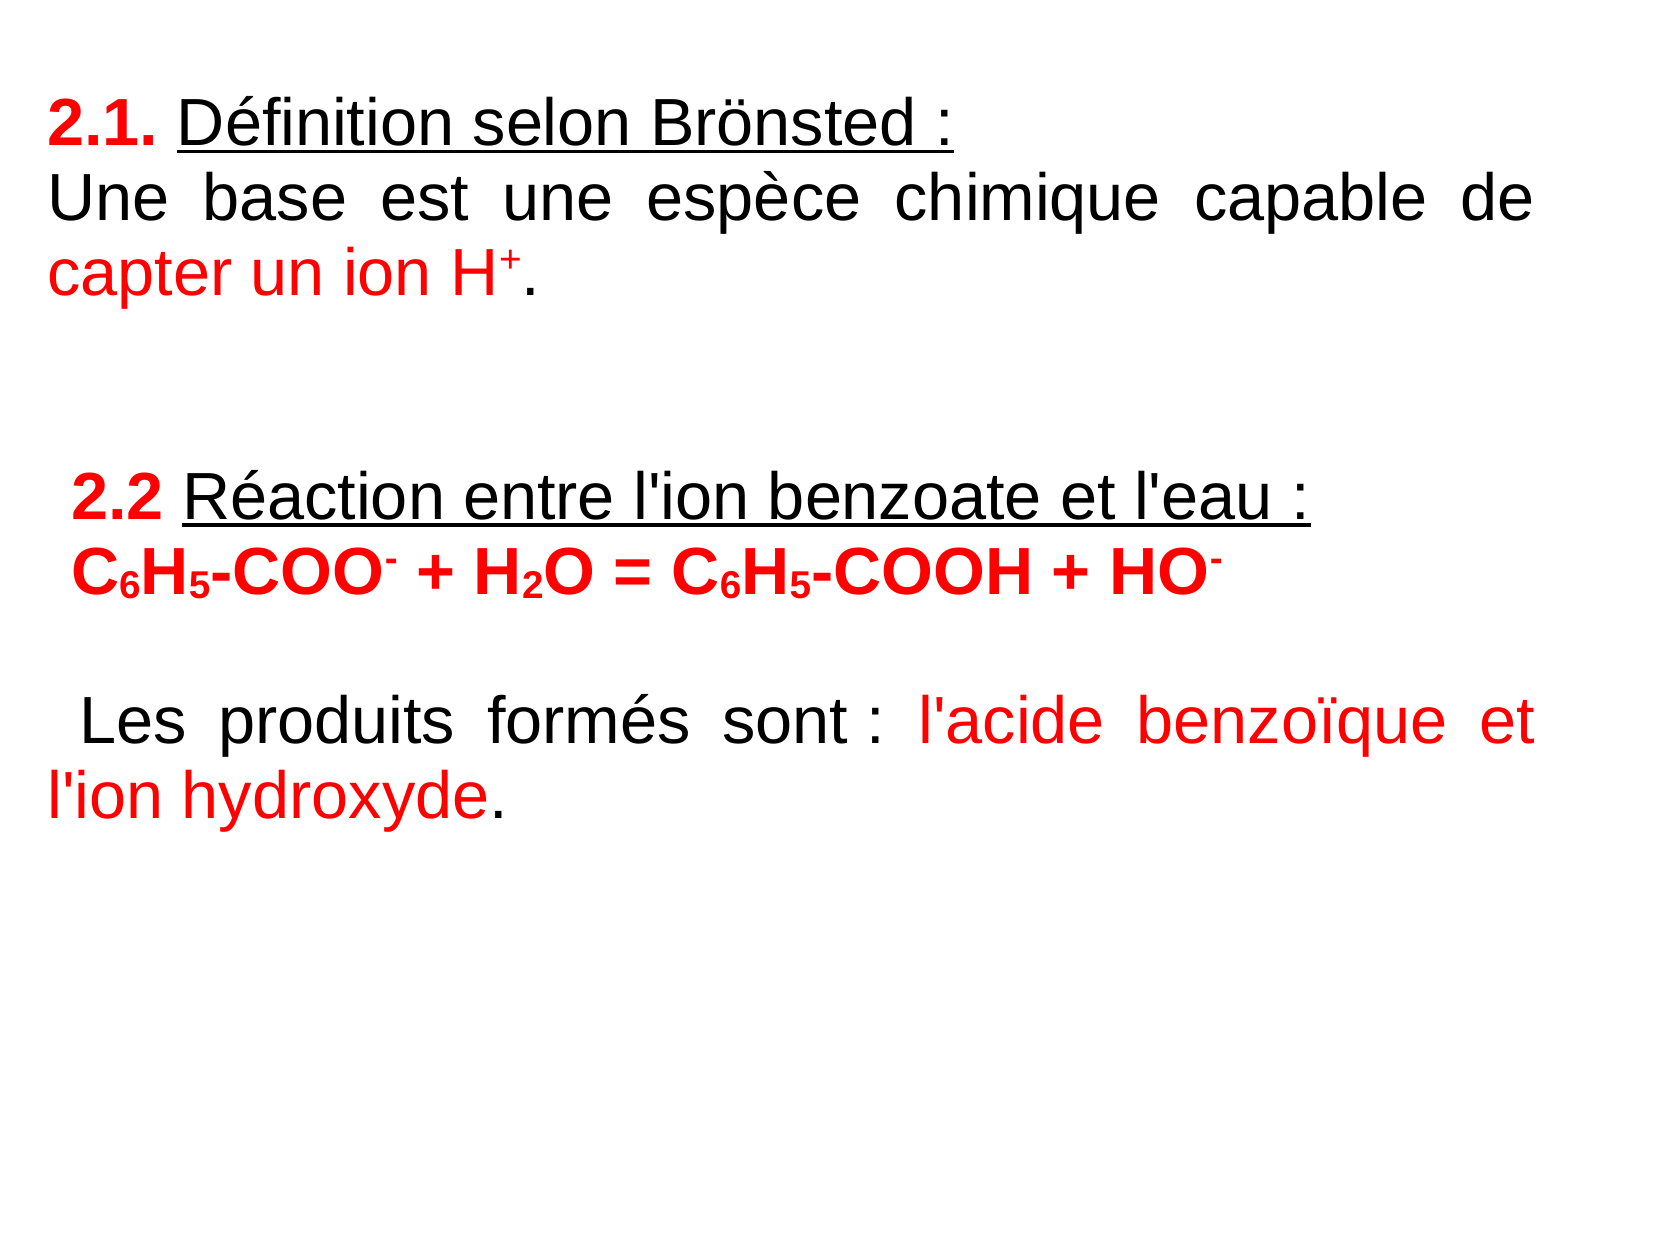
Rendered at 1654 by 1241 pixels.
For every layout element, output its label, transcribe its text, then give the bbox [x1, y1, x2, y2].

subtitle 2.1. Définition selon Brönsted : Une base est une espèce chimique capable de capter un ion H+. 2.2 Réaction entre l'ion benzoate et l'eau : C6H5-COO- + H2O = C6H5-COOH + HO- Les produits formés sont : l'acide benzoïque et l'ion hydroxyde. [47, 69, 1536, 999]
